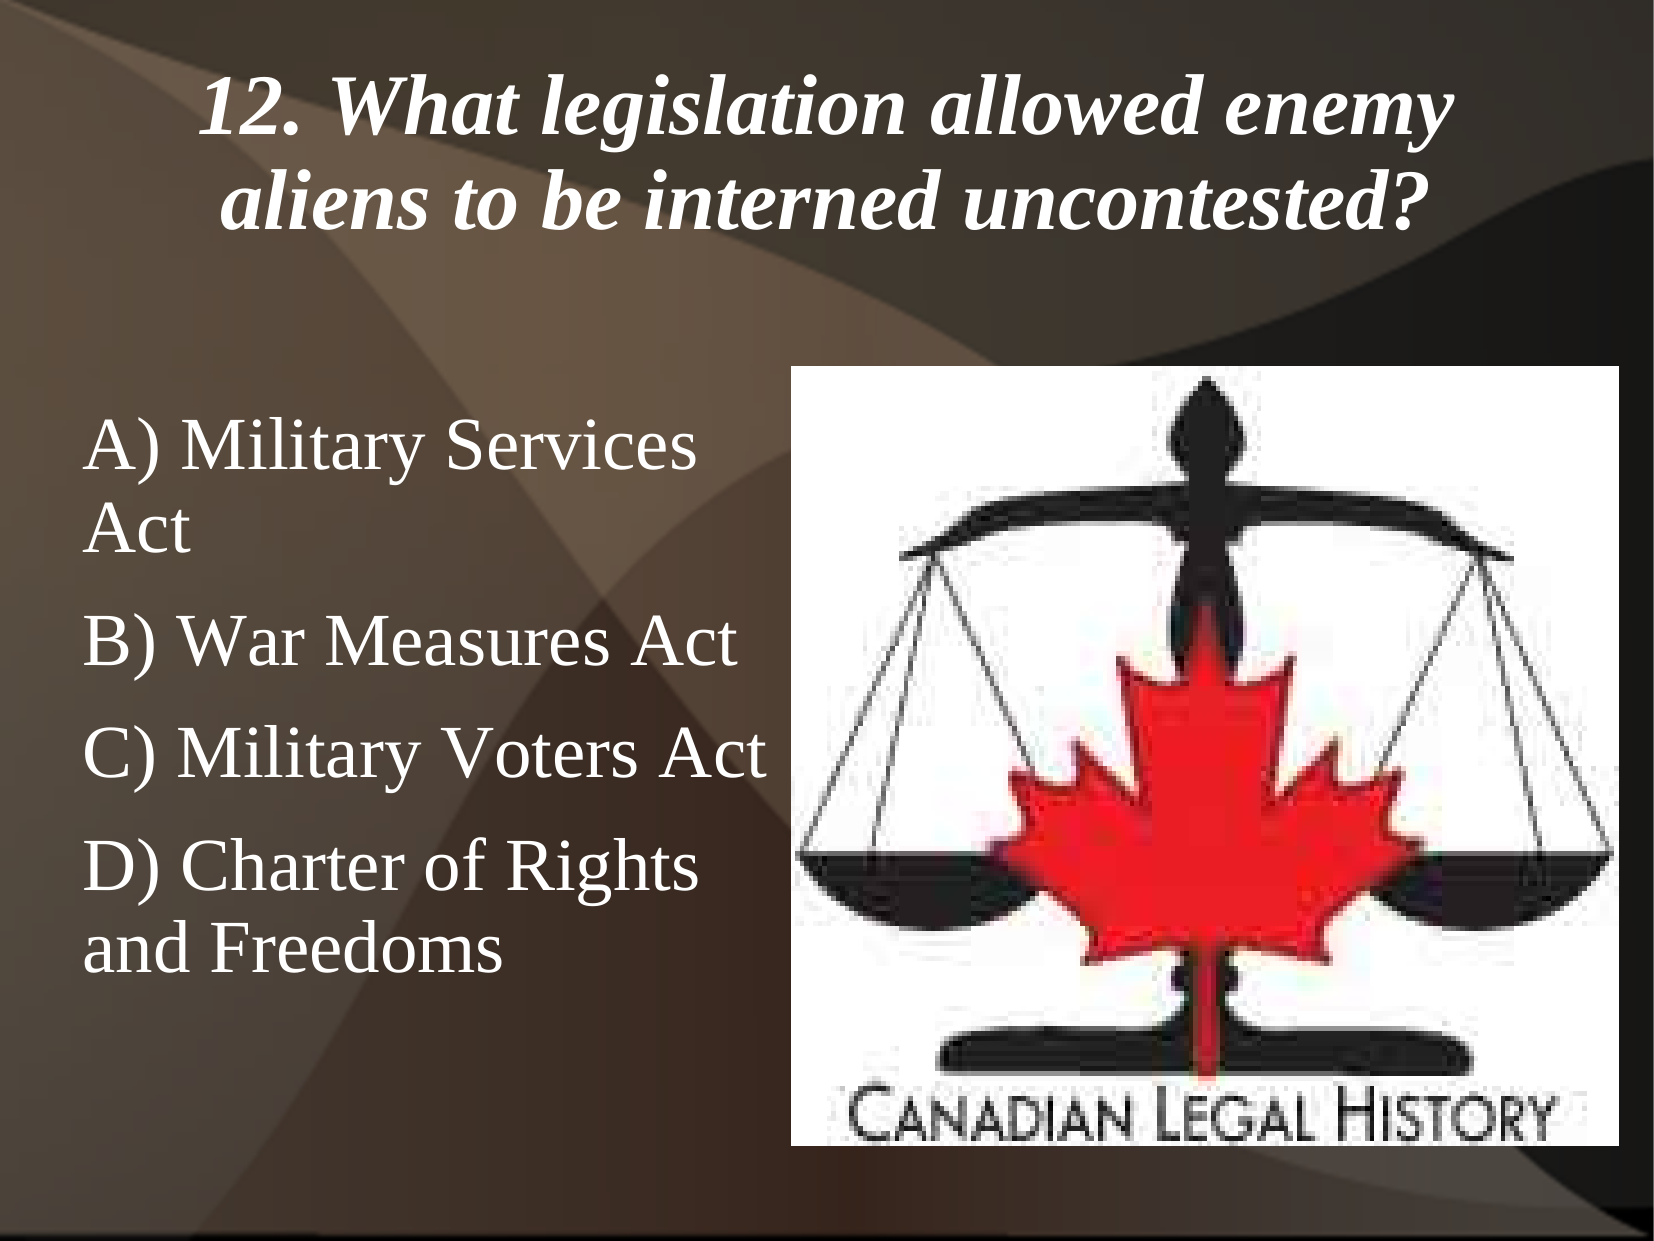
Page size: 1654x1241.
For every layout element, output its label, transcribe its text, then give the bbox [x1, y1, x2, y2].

list A) Military Services Act B) War Measures Act C) Military Voters Act D) Charter of Rights and Freedoms [82, 290, 809, 1010]
title 12. What legislation allowed enemy aliens to be interned uncontested? [82, 49, 1571, 257]
picture [0, 0, 1654, 1241]
